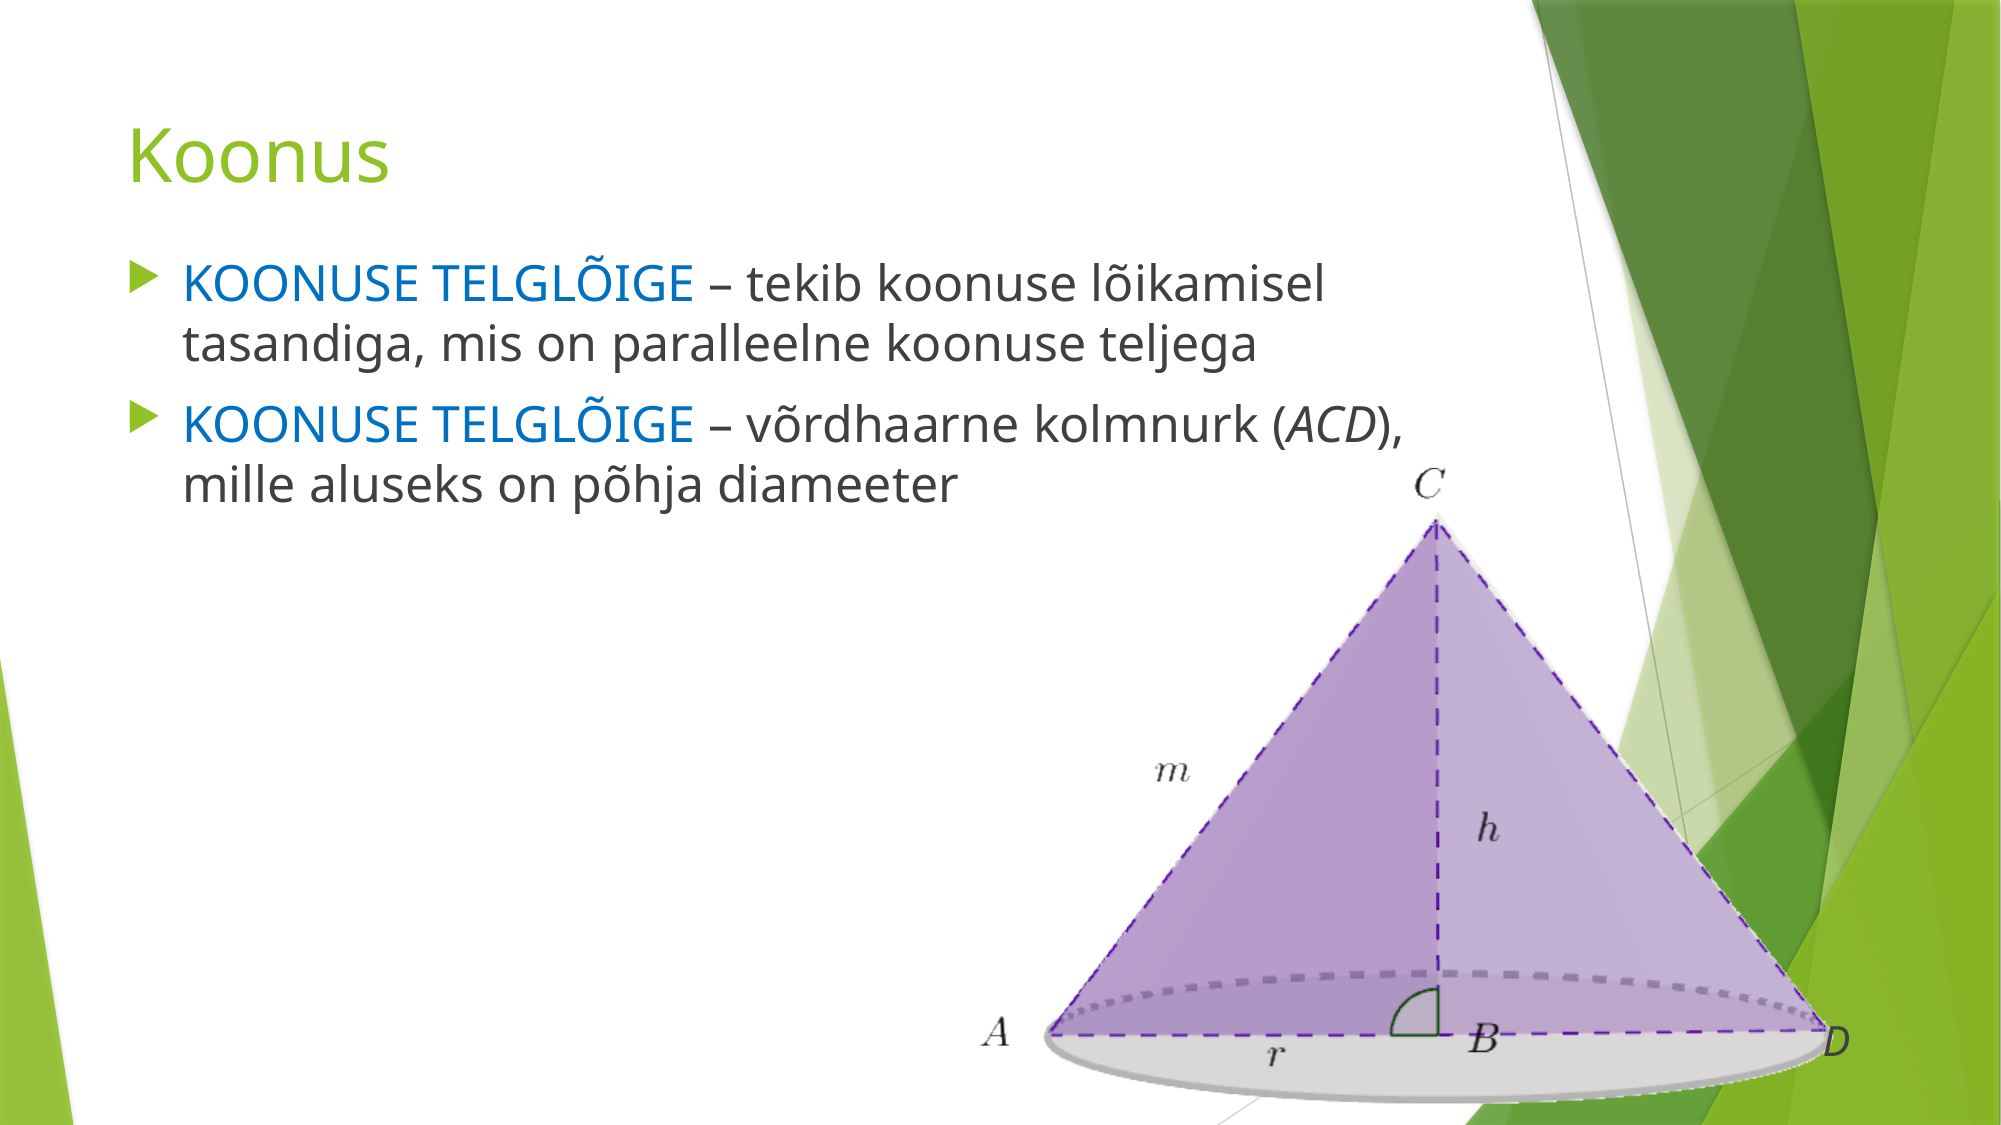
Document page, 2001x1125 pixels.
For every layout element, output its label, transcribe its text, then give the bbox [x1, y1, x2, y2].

list KOONUSE TELGLÕIGE – tekib koonuse lõikamisel tasandiga, mis on paralleelne koonuse teljega KOONUSE TELGLÕIGE – võrdhaarne kolmnurk (ACD), mille aluseks on põhja diameeter [111, 243, 1522, 1068]
title Koonus [111, 99, 1522, 243]
picture [966, 454, 1849, 1118]
text_box D [1807, 1007, 1866, 1073]
